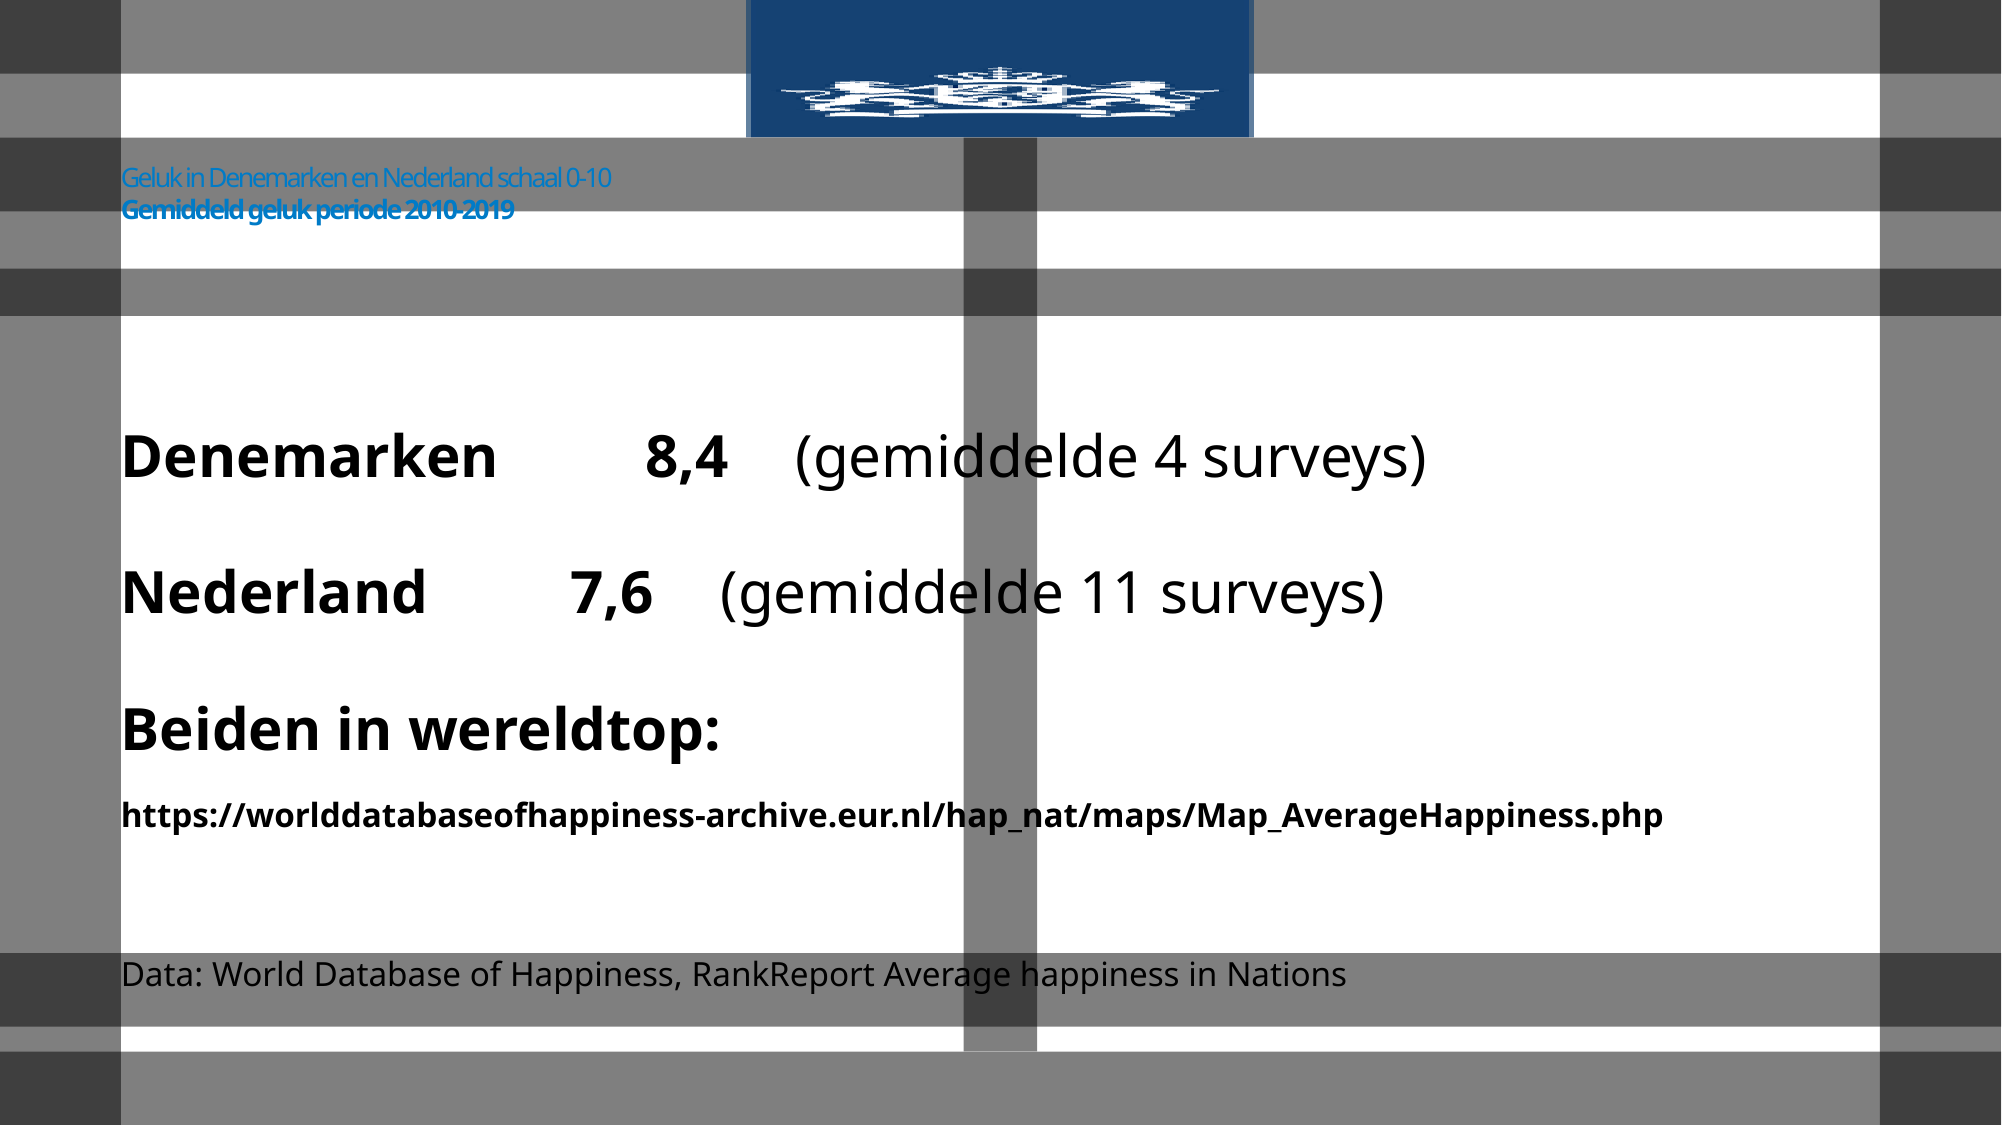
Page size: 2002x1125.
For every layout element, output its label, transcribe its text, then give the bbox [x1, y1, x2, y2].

list Denemarken 8,4 (gemiddelde 4 surveys) Nederland 7,6 (gemiddelde 11 surveys) Beiden in wereldtop: https://worlddatabaseofhappiness-archive.eur.nl/hap_nat/maps/Map_AverageHappiness.php Data: World Database of Happiness, RankReport Average happiness in Nations [120, 432, 1970, 1071]
title Geluk in Denemarken en Nederland schaal 0-10 Gemiddeld geluk periode 2010-2019 [120, 160, 1880, 226]
